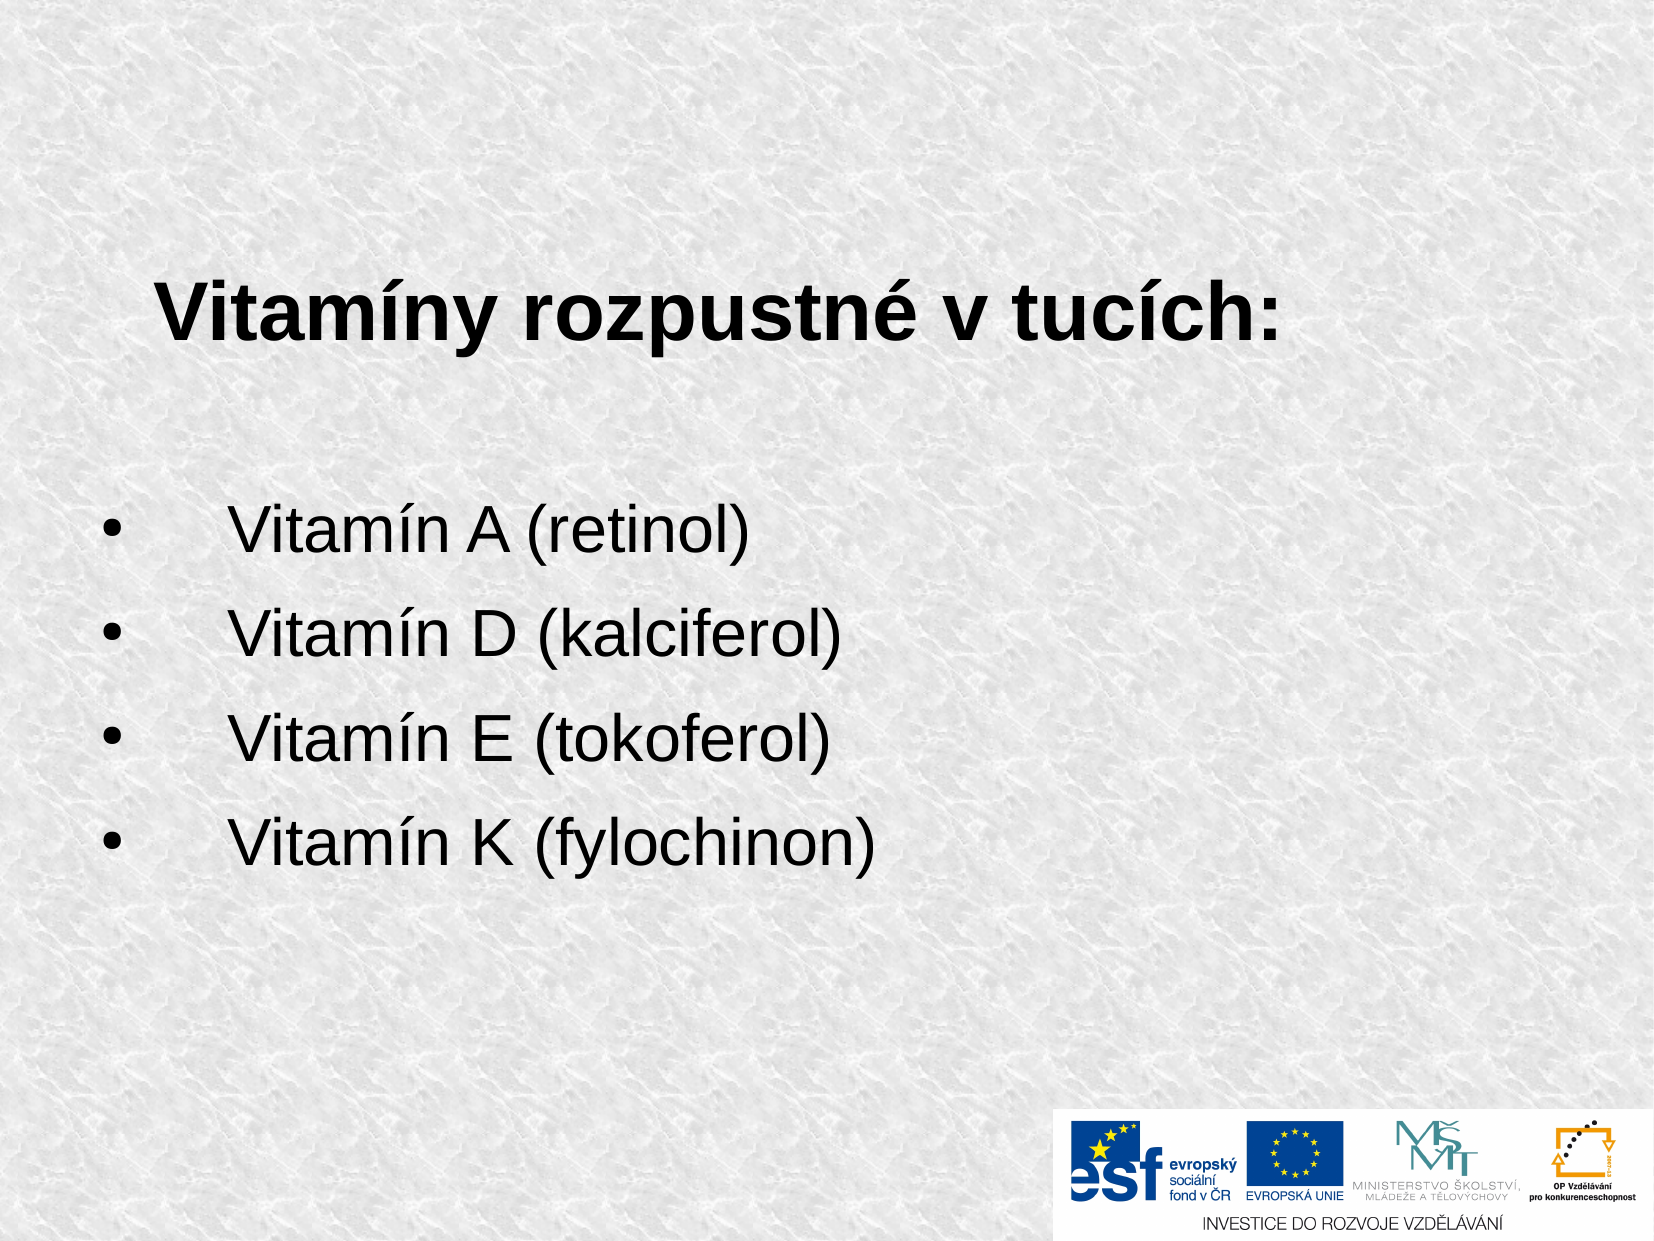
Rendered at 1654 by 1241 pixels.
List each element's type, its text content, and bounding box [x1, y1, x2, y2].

picture [0, 0, 1654, 1241]
list Vitamíny rozpustné v tucích: Vitamín A (retinol) Vitamín D (kalciferol) Vitamín E (tokoferol) Vitamín K (fylochinon) [82, 265, 1571, 984]
